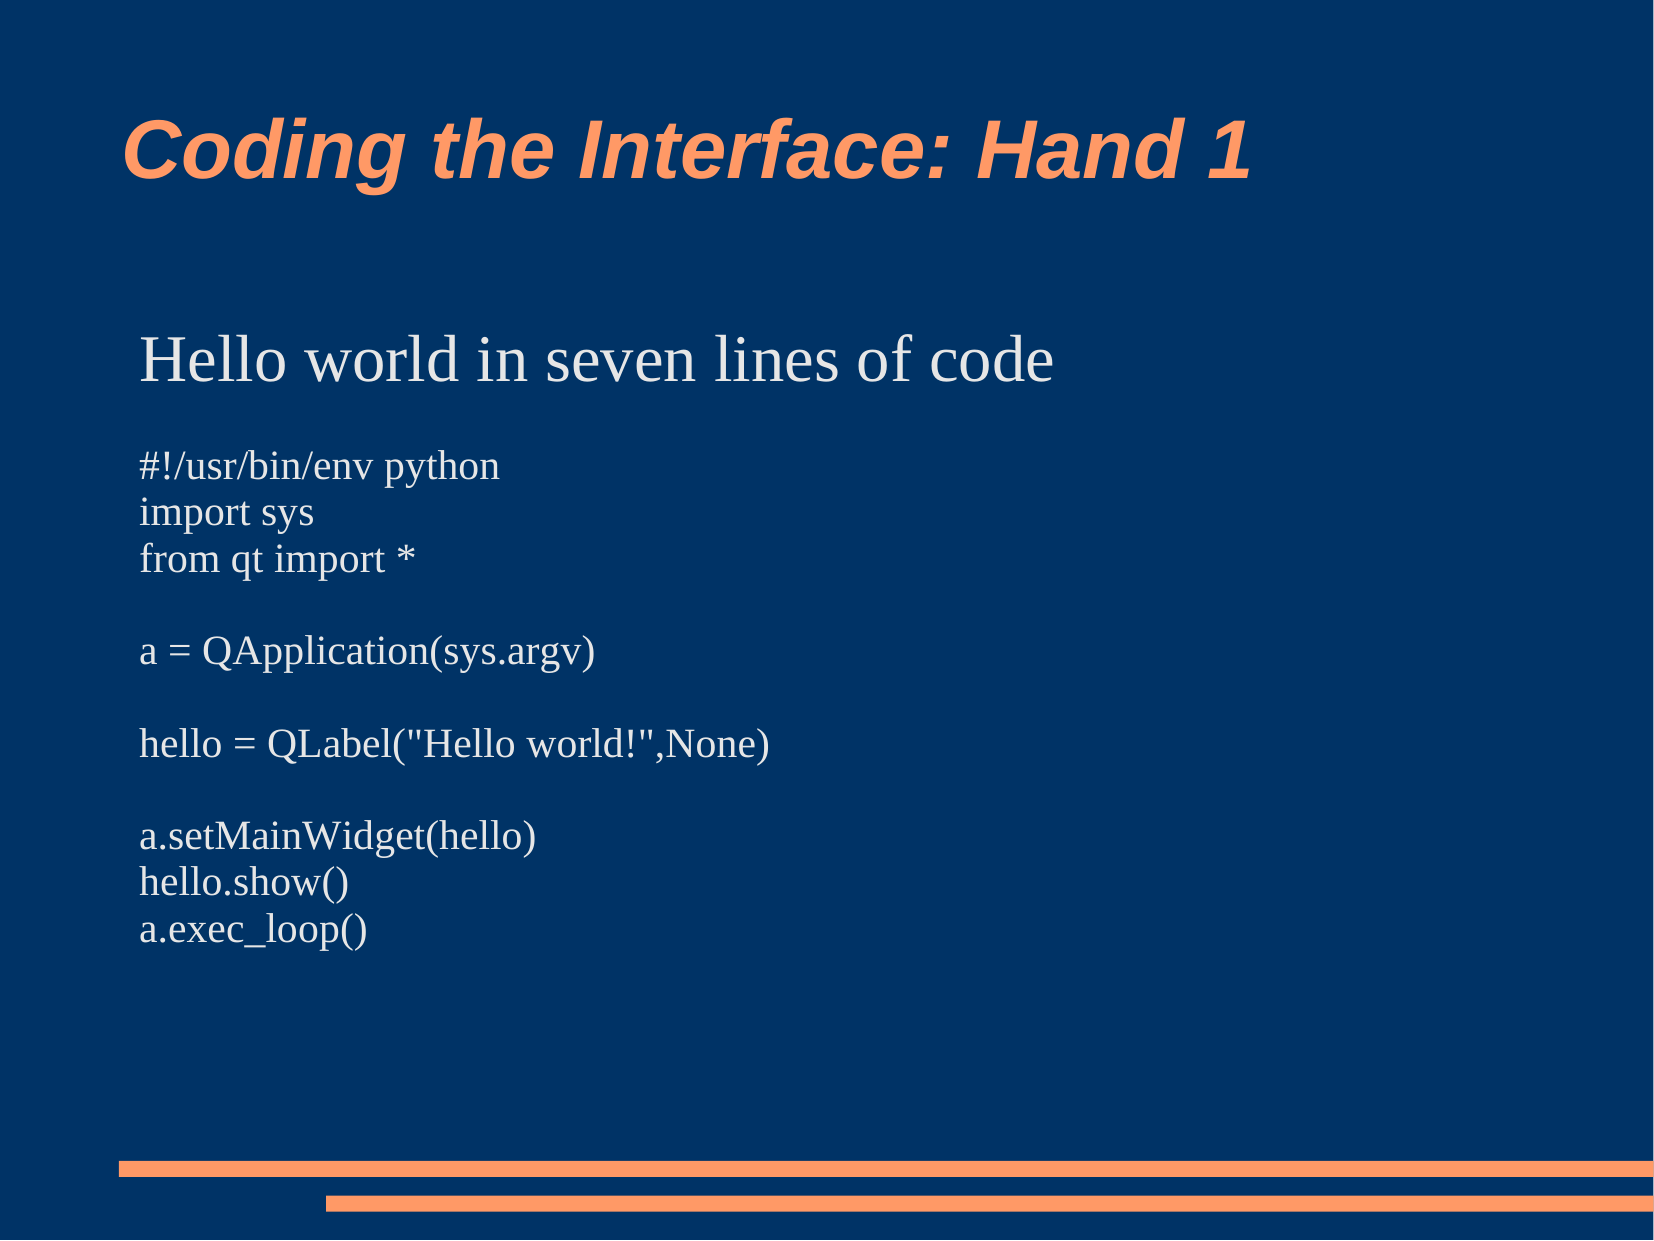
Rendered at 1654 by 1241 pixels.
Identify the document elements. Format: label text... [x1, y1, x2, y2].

list Hello world in seven lines of code #!/usr/bin/env python import sys from qt import * a = QApplication(sys.argv) hello = QLabel("Hello world!",None) a.setMainWidget(hello) hello.show() a.exec_loop() [121, 322, 1561, 1133]
title Coding the Interface: Hand 1 [121, 46, 1534, 254]
